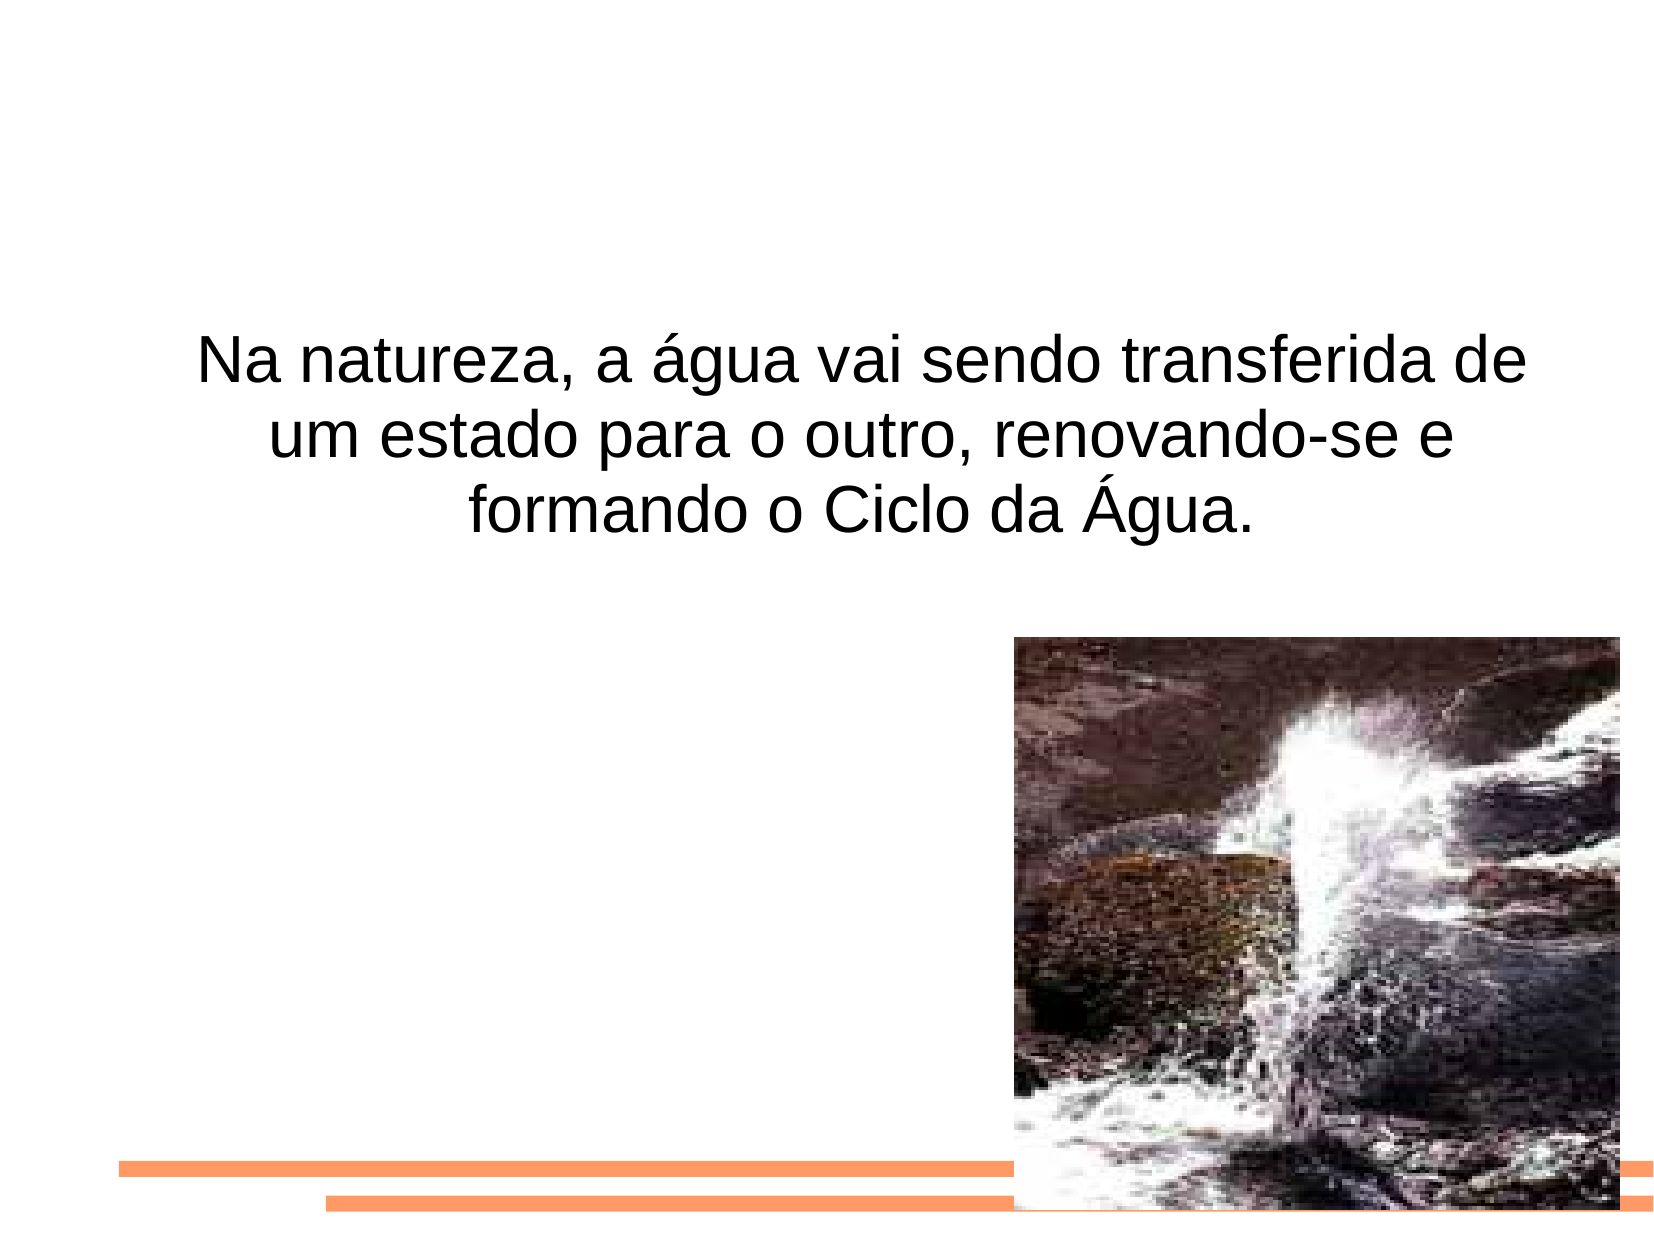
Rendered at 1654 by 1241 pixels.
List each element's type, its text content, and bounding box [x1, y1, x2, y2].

subtitle Na natureza, a água vai sendo transferida de um estado para o outro, renovando-se e formando o Ciclo da Água. [167, 43, 1558, 825]
picture [1014, 637, 1620, 1210]
